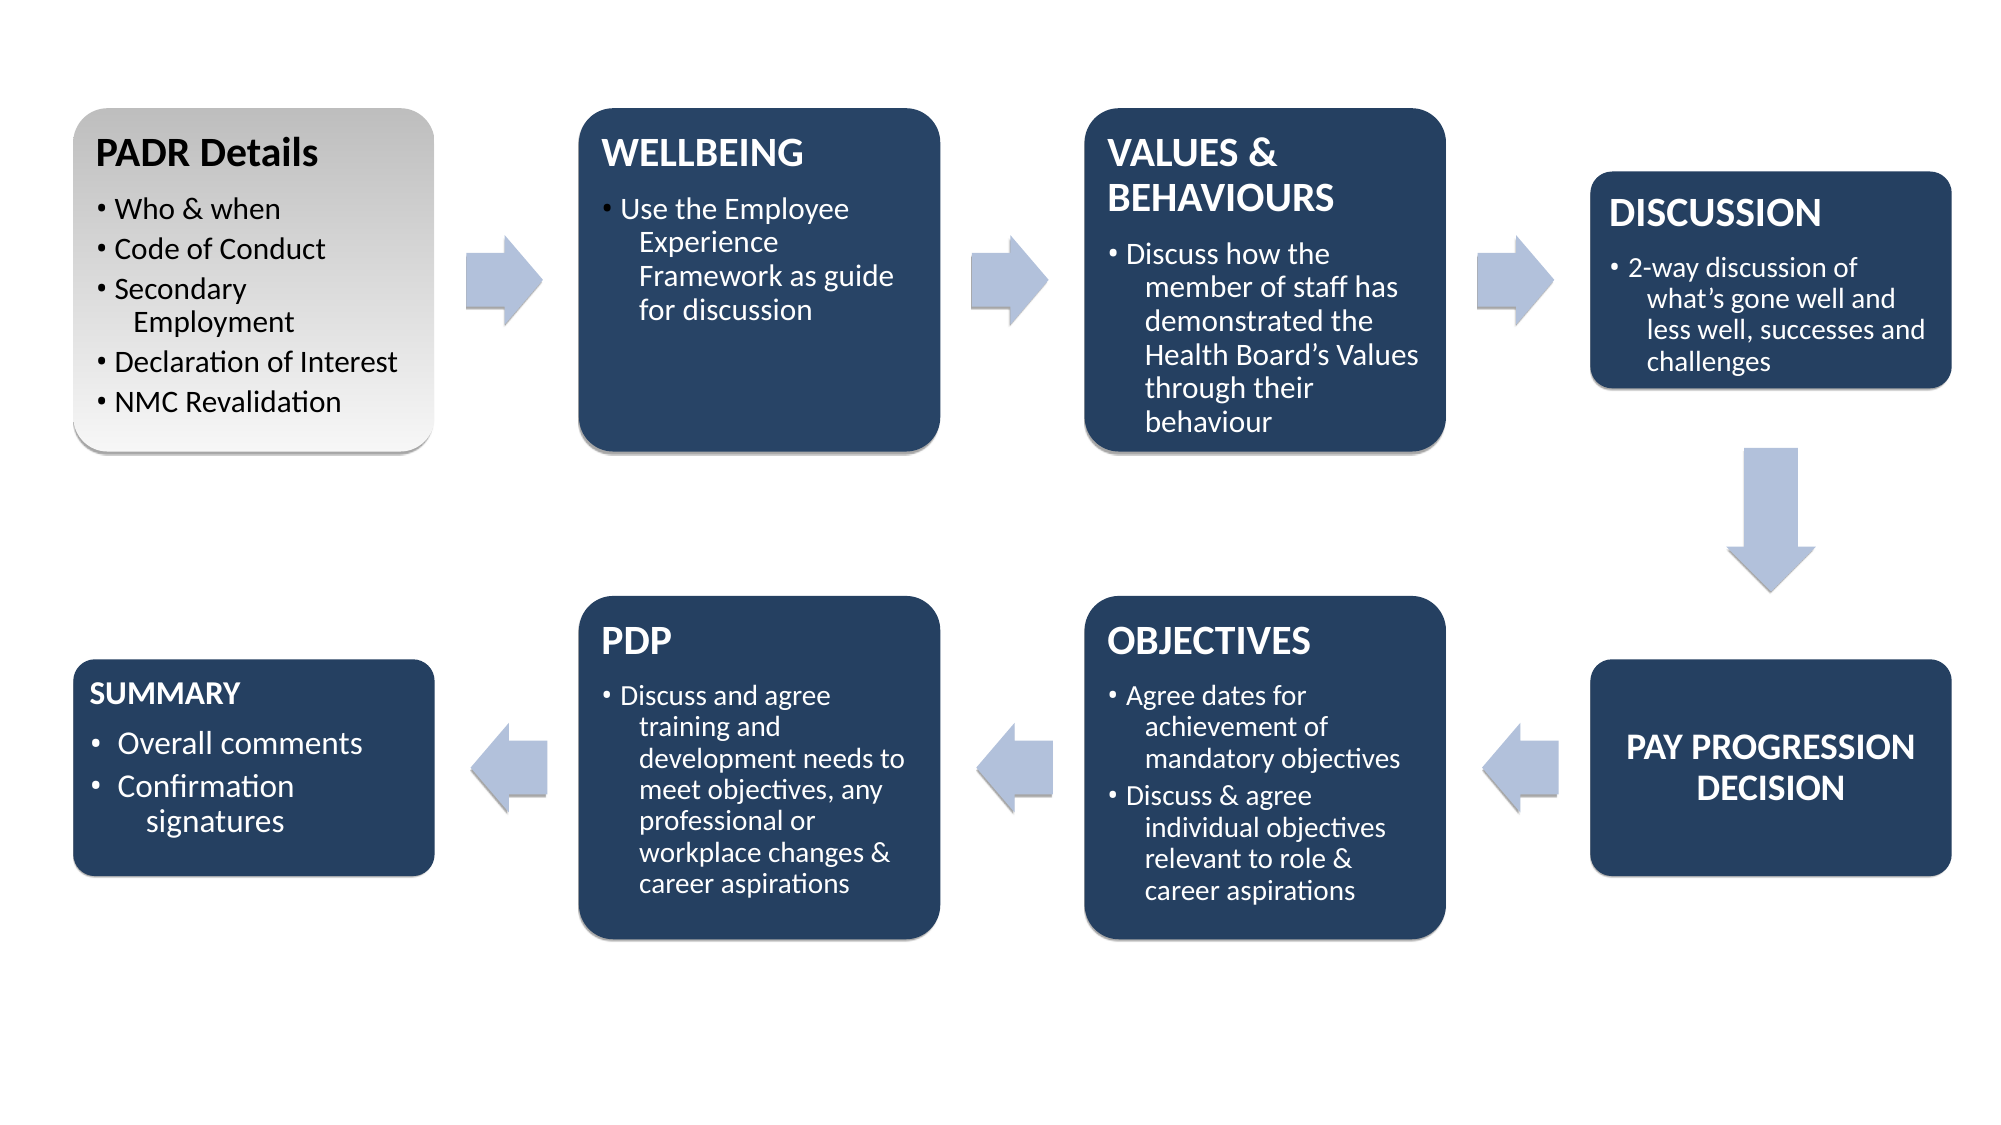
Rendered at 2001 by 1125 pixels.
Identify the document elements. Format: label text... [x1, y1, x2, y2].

text_box PAY PROGRESSION DECISION [1590, 659, 1952, 877]
text_box SUMMARY Overall comments Confirmation signatures [73, 659, 435, 877]
text_box [466, 235, 543, 325]
text_box [1726, 447, 1816, 592]
text_box VALUES & BEHAVIOURS Discuss how the member of staff has demonstrated the Health Board’s Values through their behaviour [1084, 108, 1446, 452]
text_box PDP Discuss and agree training and development needs to meet objectives, any professional or workplace changes & career aspirations [578, 595, 941, 940]
text_box OBJECTIVES Agree dates for achievement of mandatory objectives Discuss & agree individual objectives relevant to role & career aspirations [1084, 595, 1446, 940]
text_box [976, 722, 1053, 813]
text_box WELLBEING Use the Employee Experience Framework as guide for discussion [578, 108, 941, 452]
text_box [1482, 722, 1559, 813]
text_box PADR Details Who & when Code of Conduct Secondary Employment Declaration of Interest NMC Revalidation [73, 108, 435, 452]
text_box DISCUSSION 2-way discussion of what’s gone well and less well, successes and challenges [1590, 171, 1952, 389]
text_box [971, 235, 1049, 325]
text_box [1477, 235, 1555, 325]
text_box [470, 722, 548, 813]
